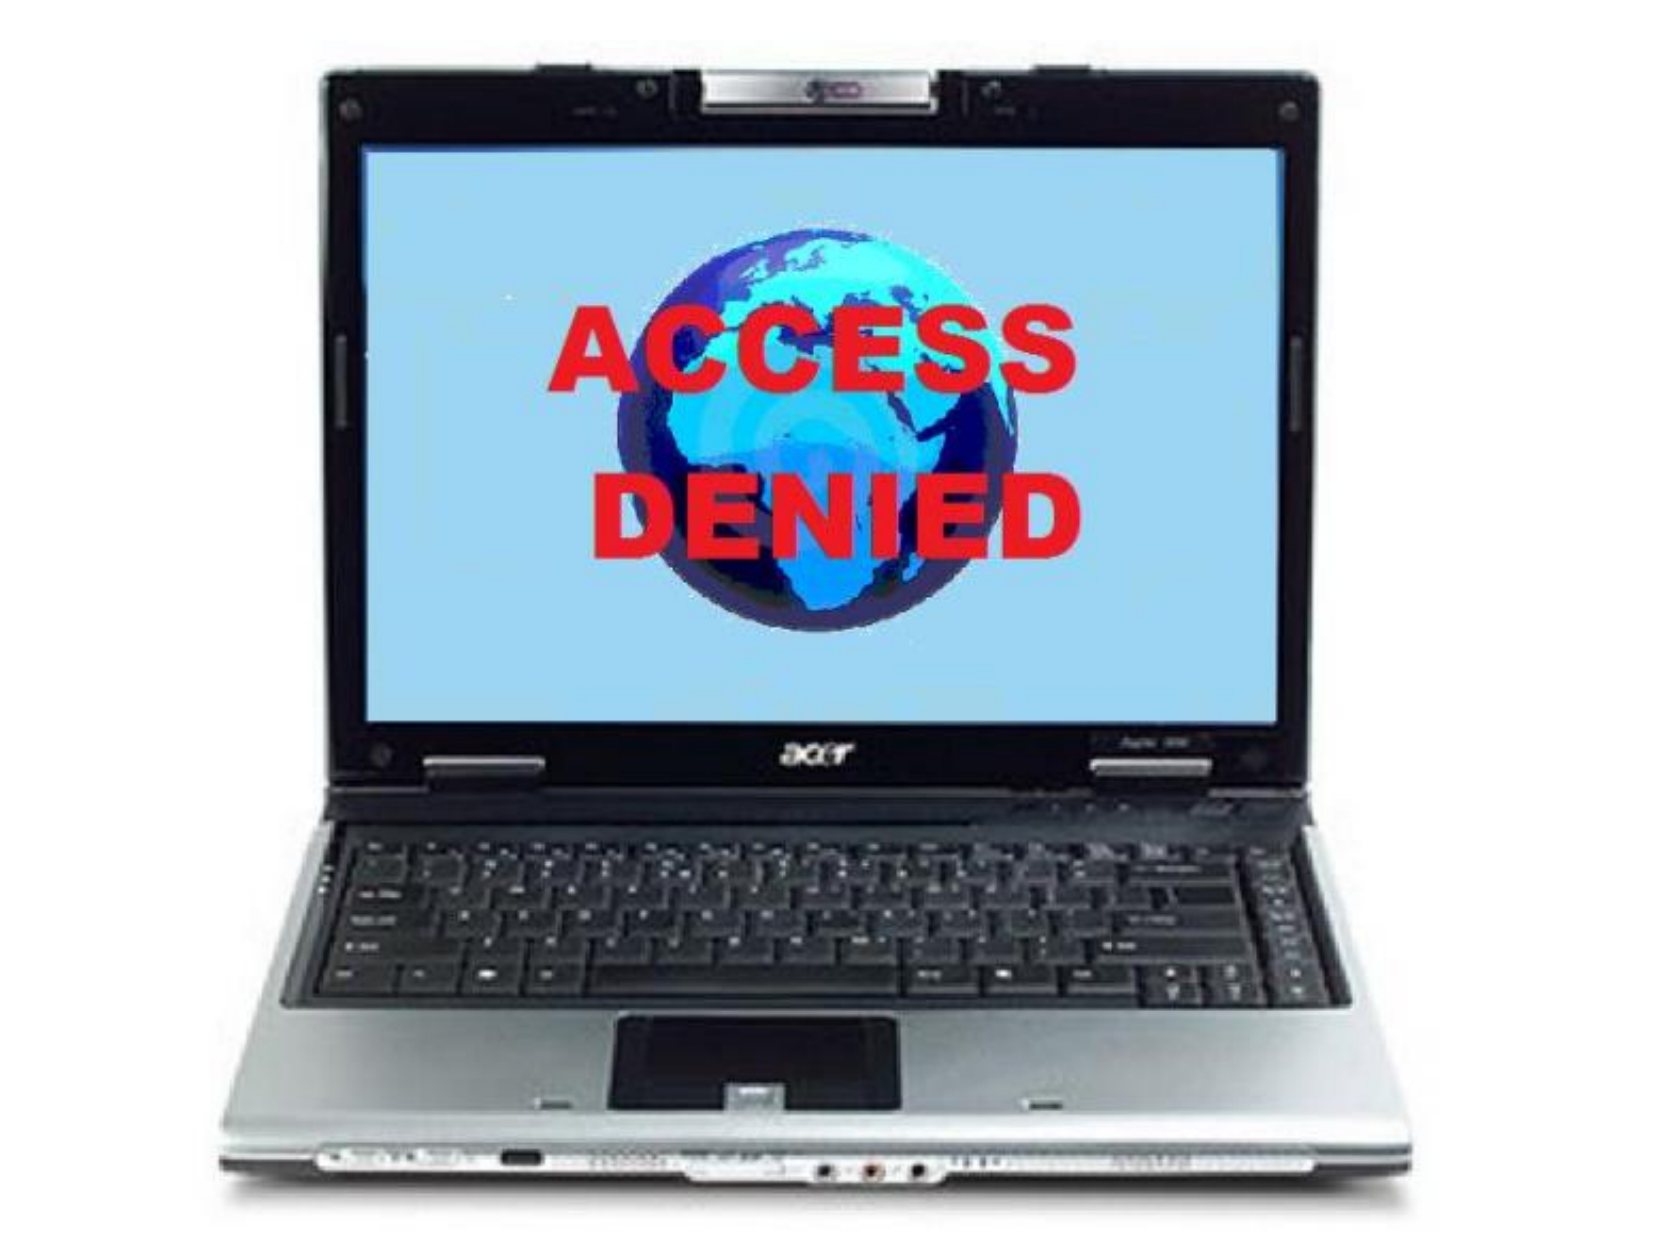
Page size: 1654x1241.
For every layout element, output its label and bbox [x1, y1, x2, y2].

picture [177, 40, 1453, 1241]
